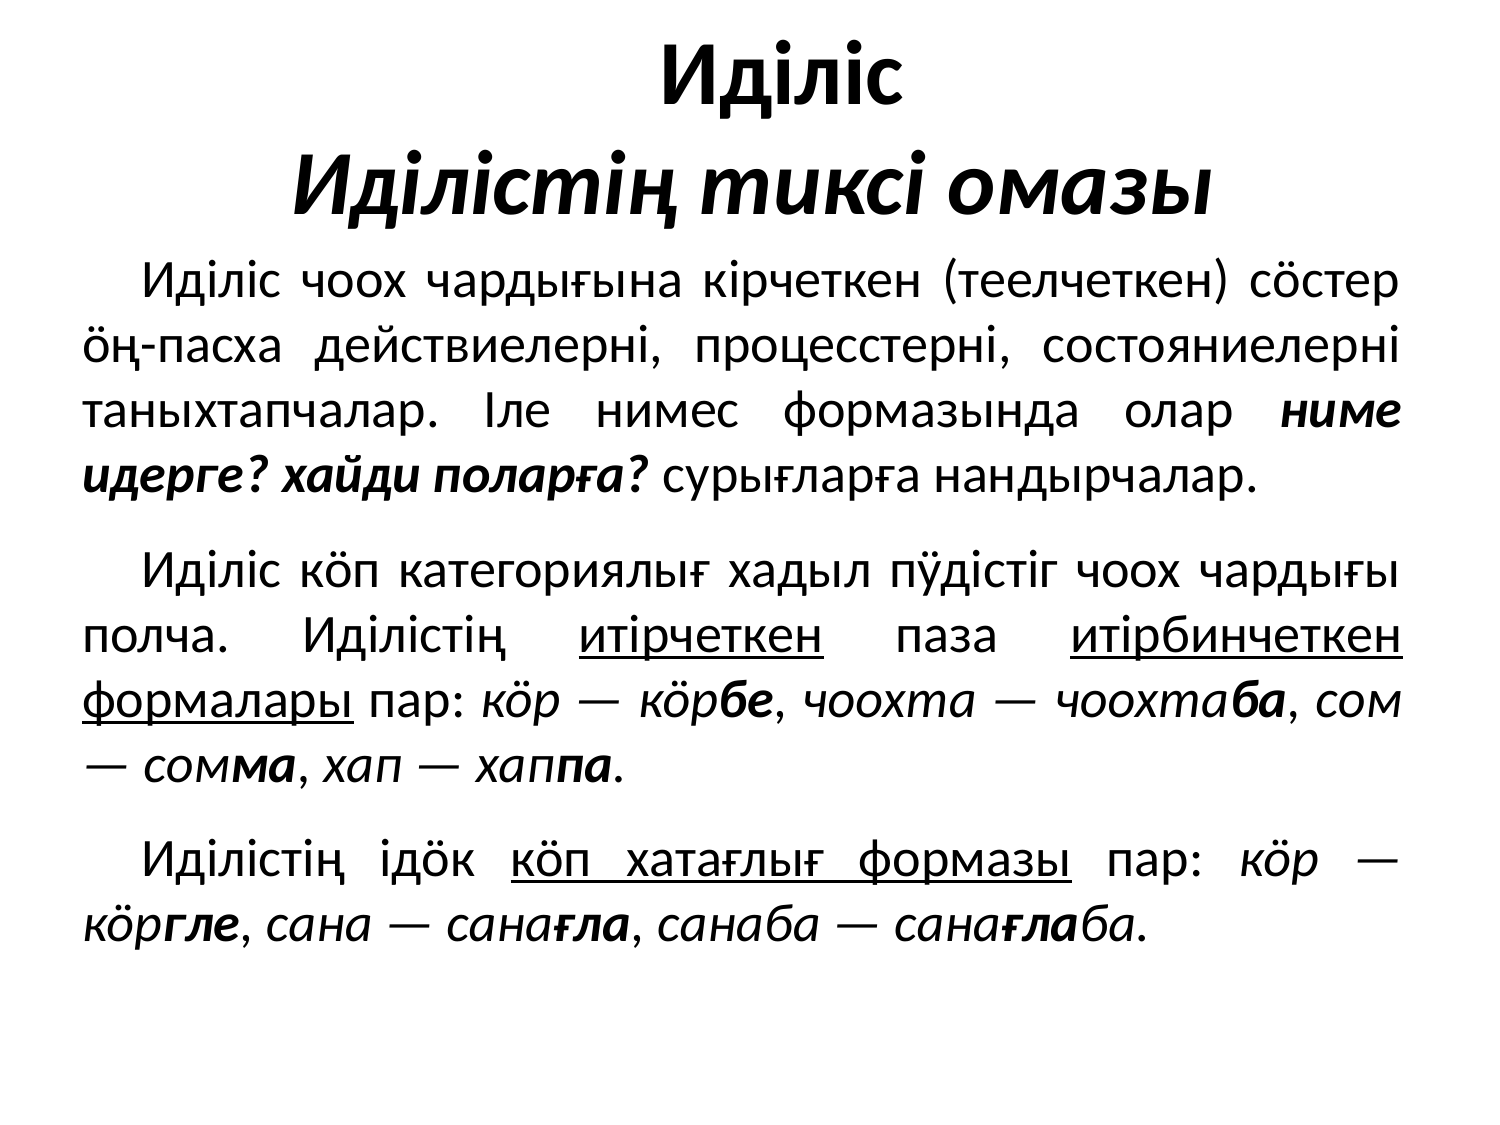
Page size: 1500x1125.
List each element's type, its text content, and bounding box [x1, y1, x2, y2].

title Идiлiс Иділістің тиксі омазы [77, 5, 1428, 193]
list Иділіс чоох чардығына кірчеткен (теелчеткен) сӧстер ӧң-пасха действиелерні, процесстерні, состояниелерні таныхтапчалар. Іле нимес формазында олар ниме идерге? хайди поларға? сурығларға нандырчалар. Иділіс кӧп категориялығ хадыл пӱдістіг чоох чардығы полча. Иділістің итірчеткен паза итірбинчеткен формалары пар: кӧр — кӧрбе, чоохта — чоохтаба, сом — сомма, хап — хаппа. Иділістің ідӧк кӧп хатағлығ формазы пар: кӧр — кӧргле, сана — санағла, санаба — санағлаба. [67, 236, 1418, 1125]
